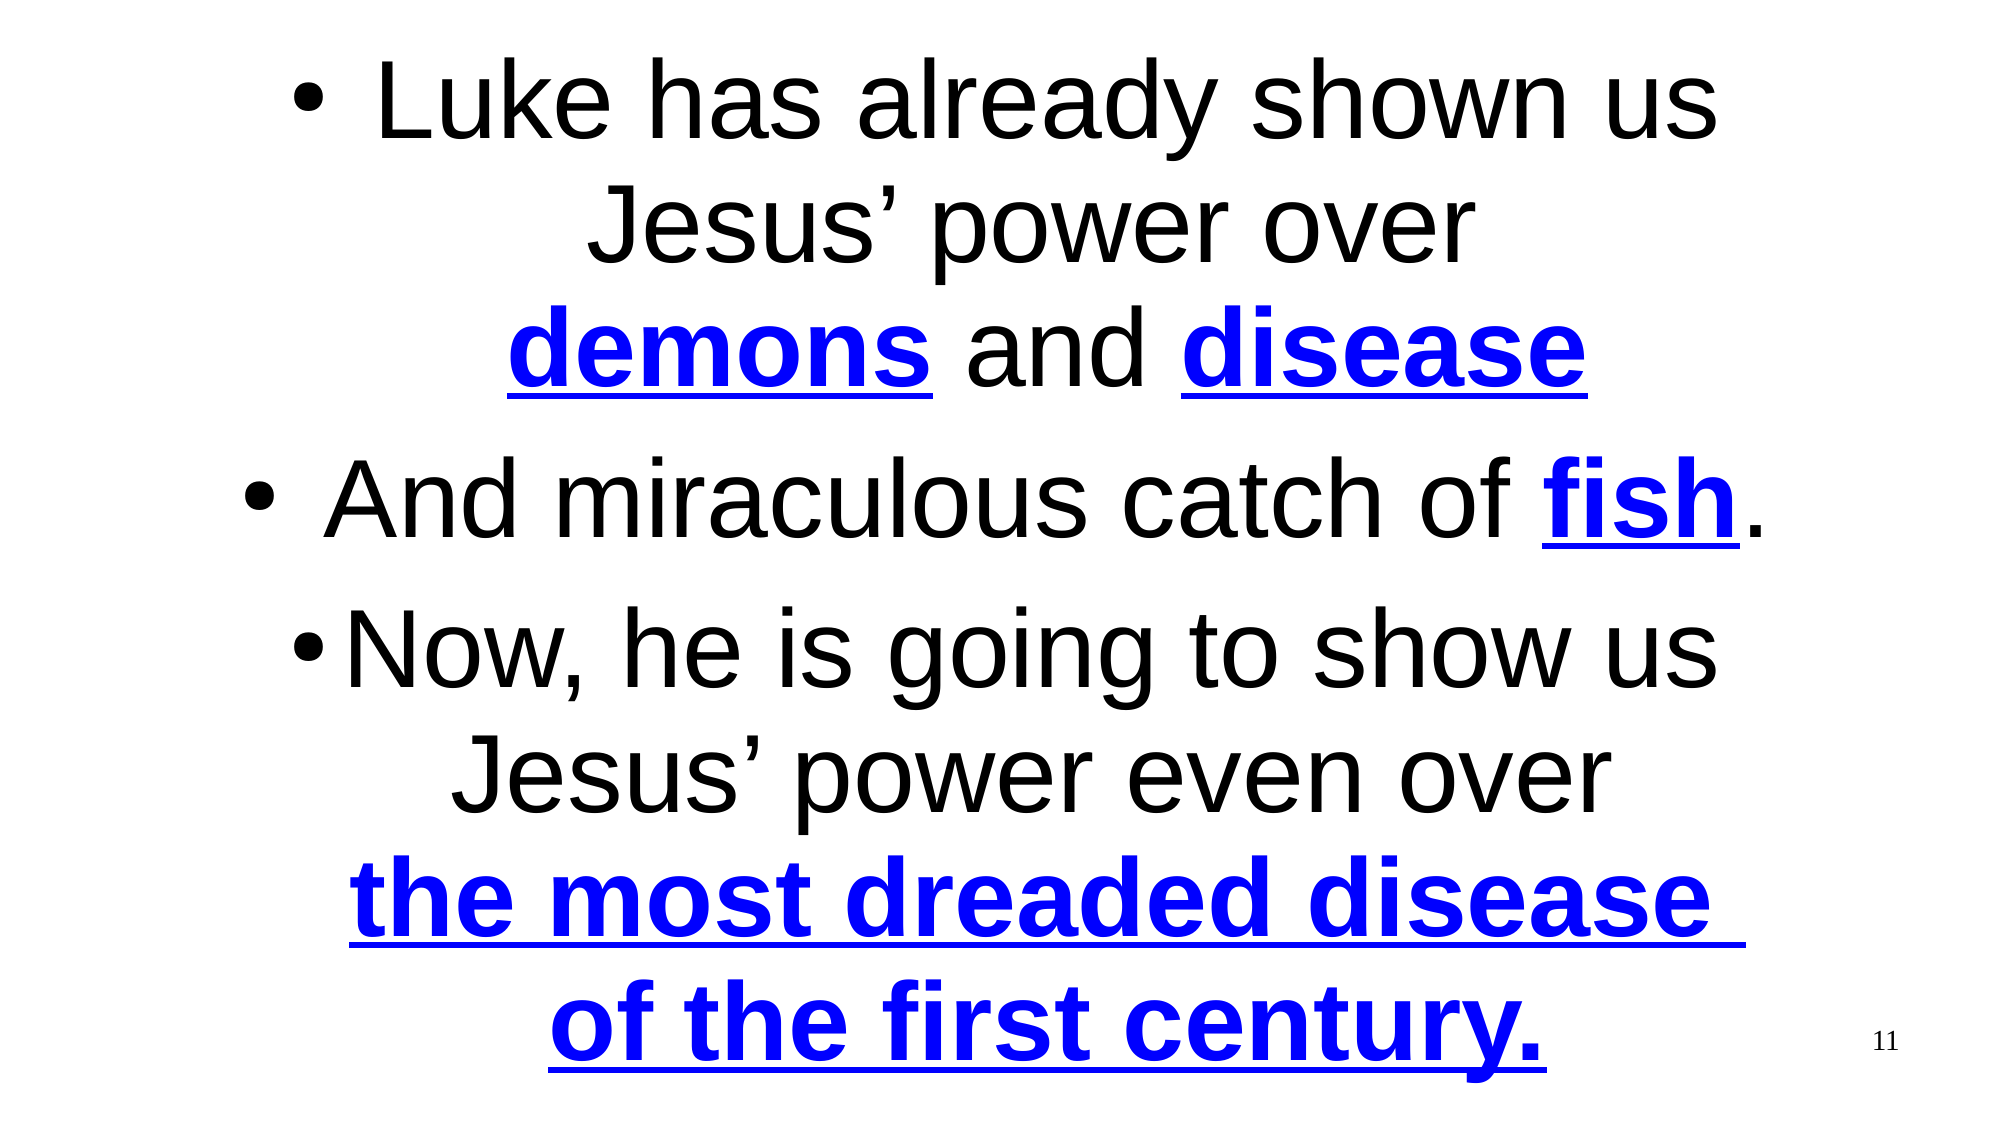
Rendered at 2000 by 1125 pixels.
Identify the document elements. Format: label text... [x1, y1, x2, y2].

list Luke has already shown us Jesus’ power over demons and disease And miraculous catch of fish. Now, he is going to show us Jesus’ power even over the most dreaded disease of the first century. [37, 37, 1988, 1088]
